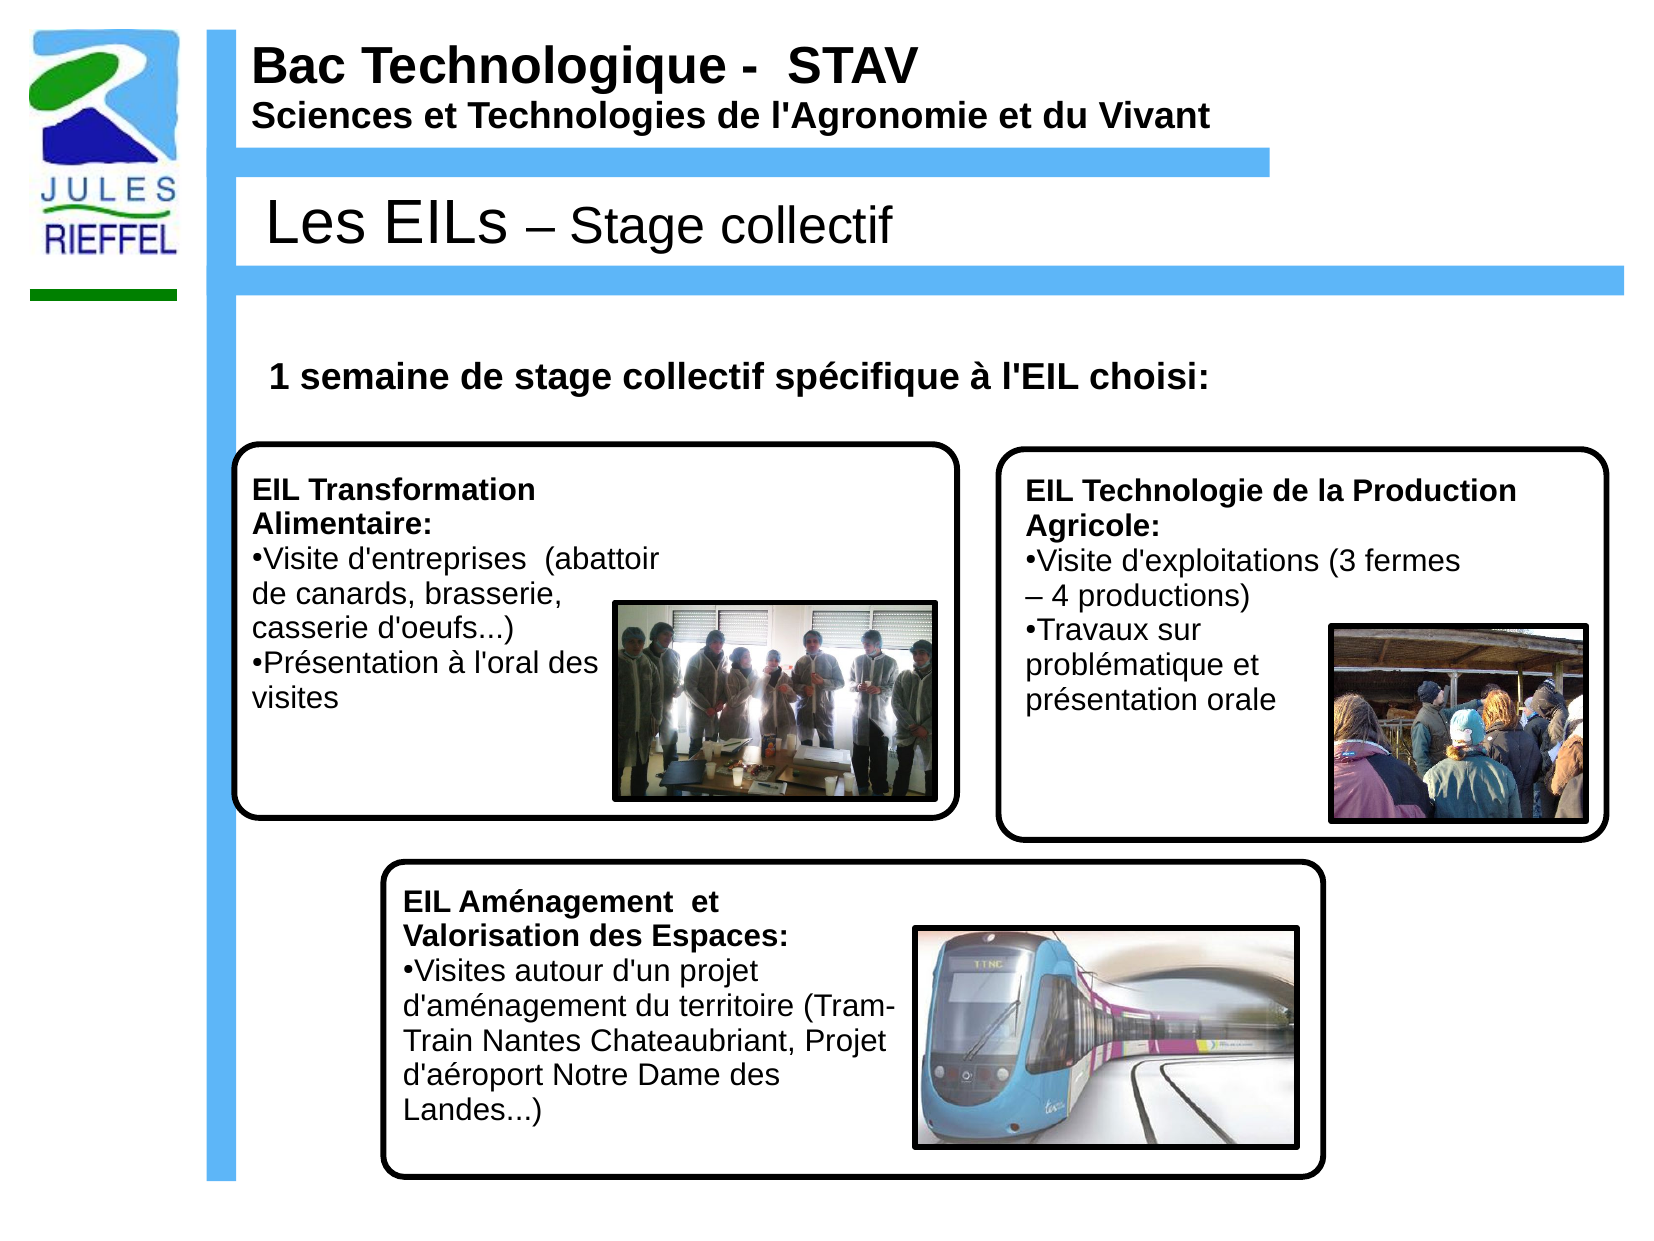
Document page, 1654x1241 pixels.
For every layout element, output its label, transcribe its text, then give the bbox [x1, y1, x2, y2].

text_box EIL Aménagement et Valorisation des Espaces: Visites autour d'un projet d'aménagement du territoire (Tram-Train Nantes Chateaubriant, Projet d'aéroport Notre Dame des Landes...) [388, 876, 914, 1137]
text_box 1 semaine de stage collectif spécifique à l'EIL choisi: [253, 348, 1229, 407]
picture [917, 930, 1294, 1144]
title Les EILs – Stage collectif [265, 184, 1565, 259]
text_box EIL Technologie de la Production Agricole: Visite d'exploitations (3 fermes – 4 productions) Travaux sur problématique et présentation orale [1010, 466, 1583, 727]
picture [29, 29, 186, 272]
picture [1334, 629, 1584, 819]
picture [618, 605, 933, 796]
text_box EIL Transformation Alimentaire: Visite d'entreprises (abattoir de canards, brasserie, casserie d'oeufs...) Présentation à l'oral des visites [238, 464, 709, 725]
